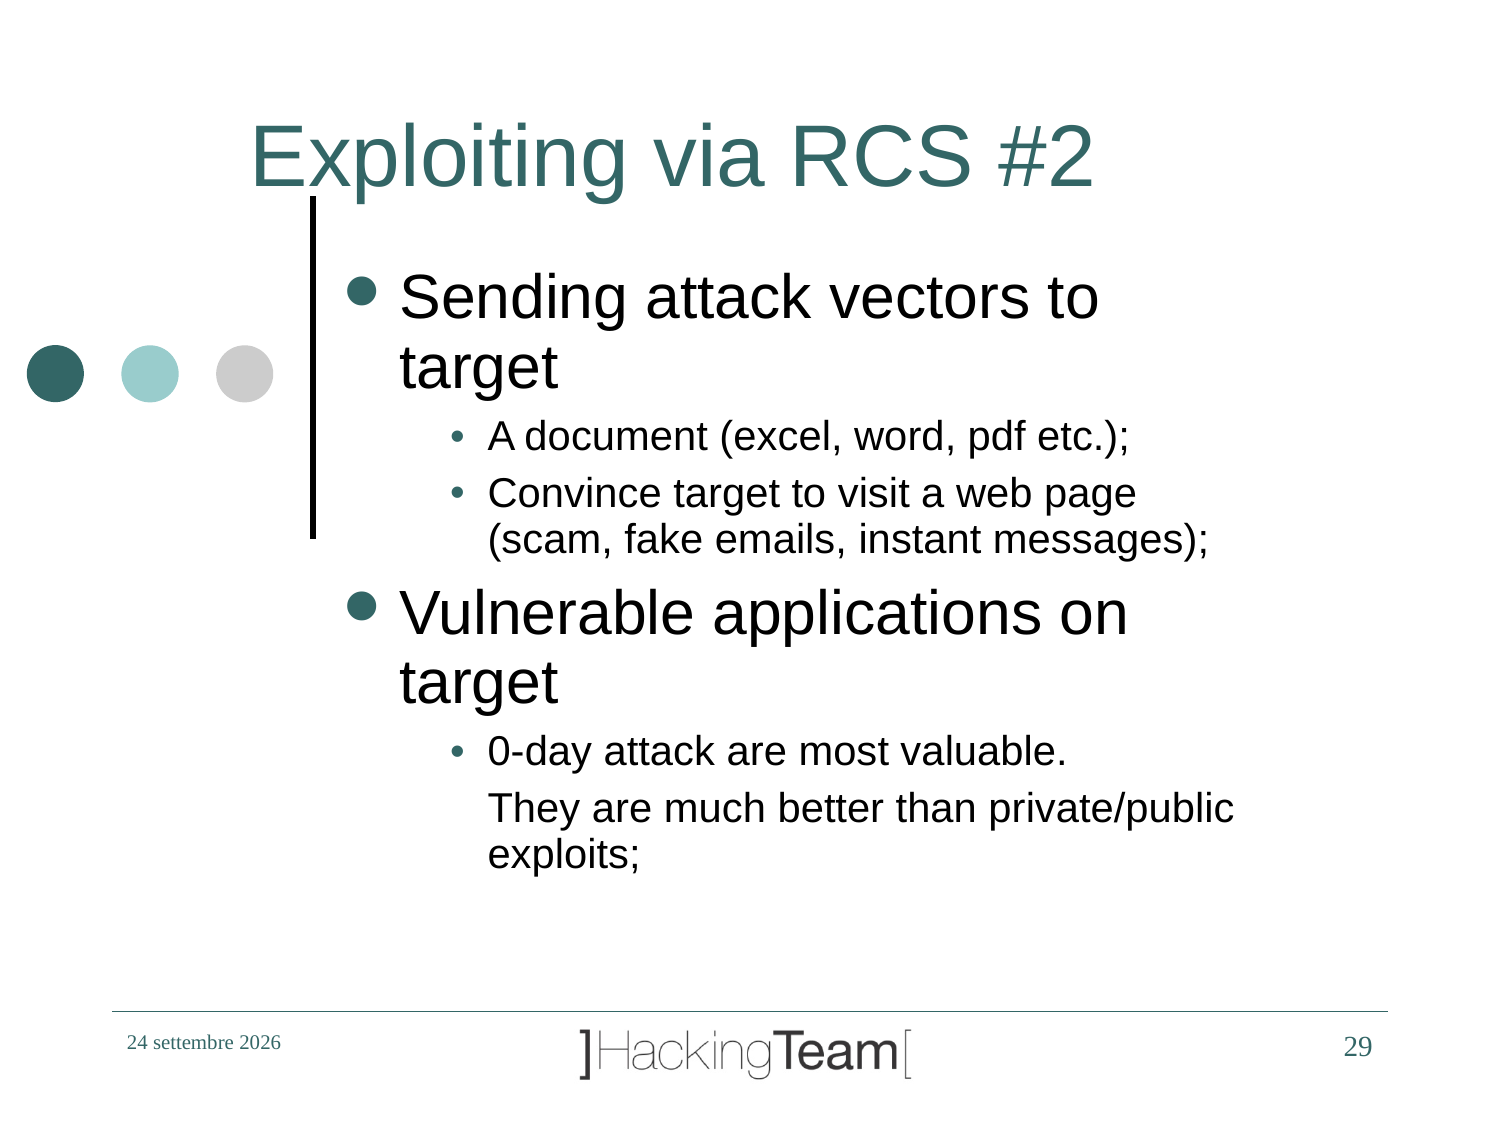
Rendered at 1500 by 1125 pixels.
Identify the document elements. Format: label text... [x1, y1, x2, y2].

list Sending attack vectors to target A document (excel, word, pdf etc.); Convince target to visit a web page (scam, fake emails, instant messages); Vulnerable applications on target 0-day attack are most valuable. They are much better than private/public exploits; [225, 262, 1238, 878]
title Exploiting via RCS #2 [249, 31, 1401, 282]
picture [574, 1023, 916, 1084]
